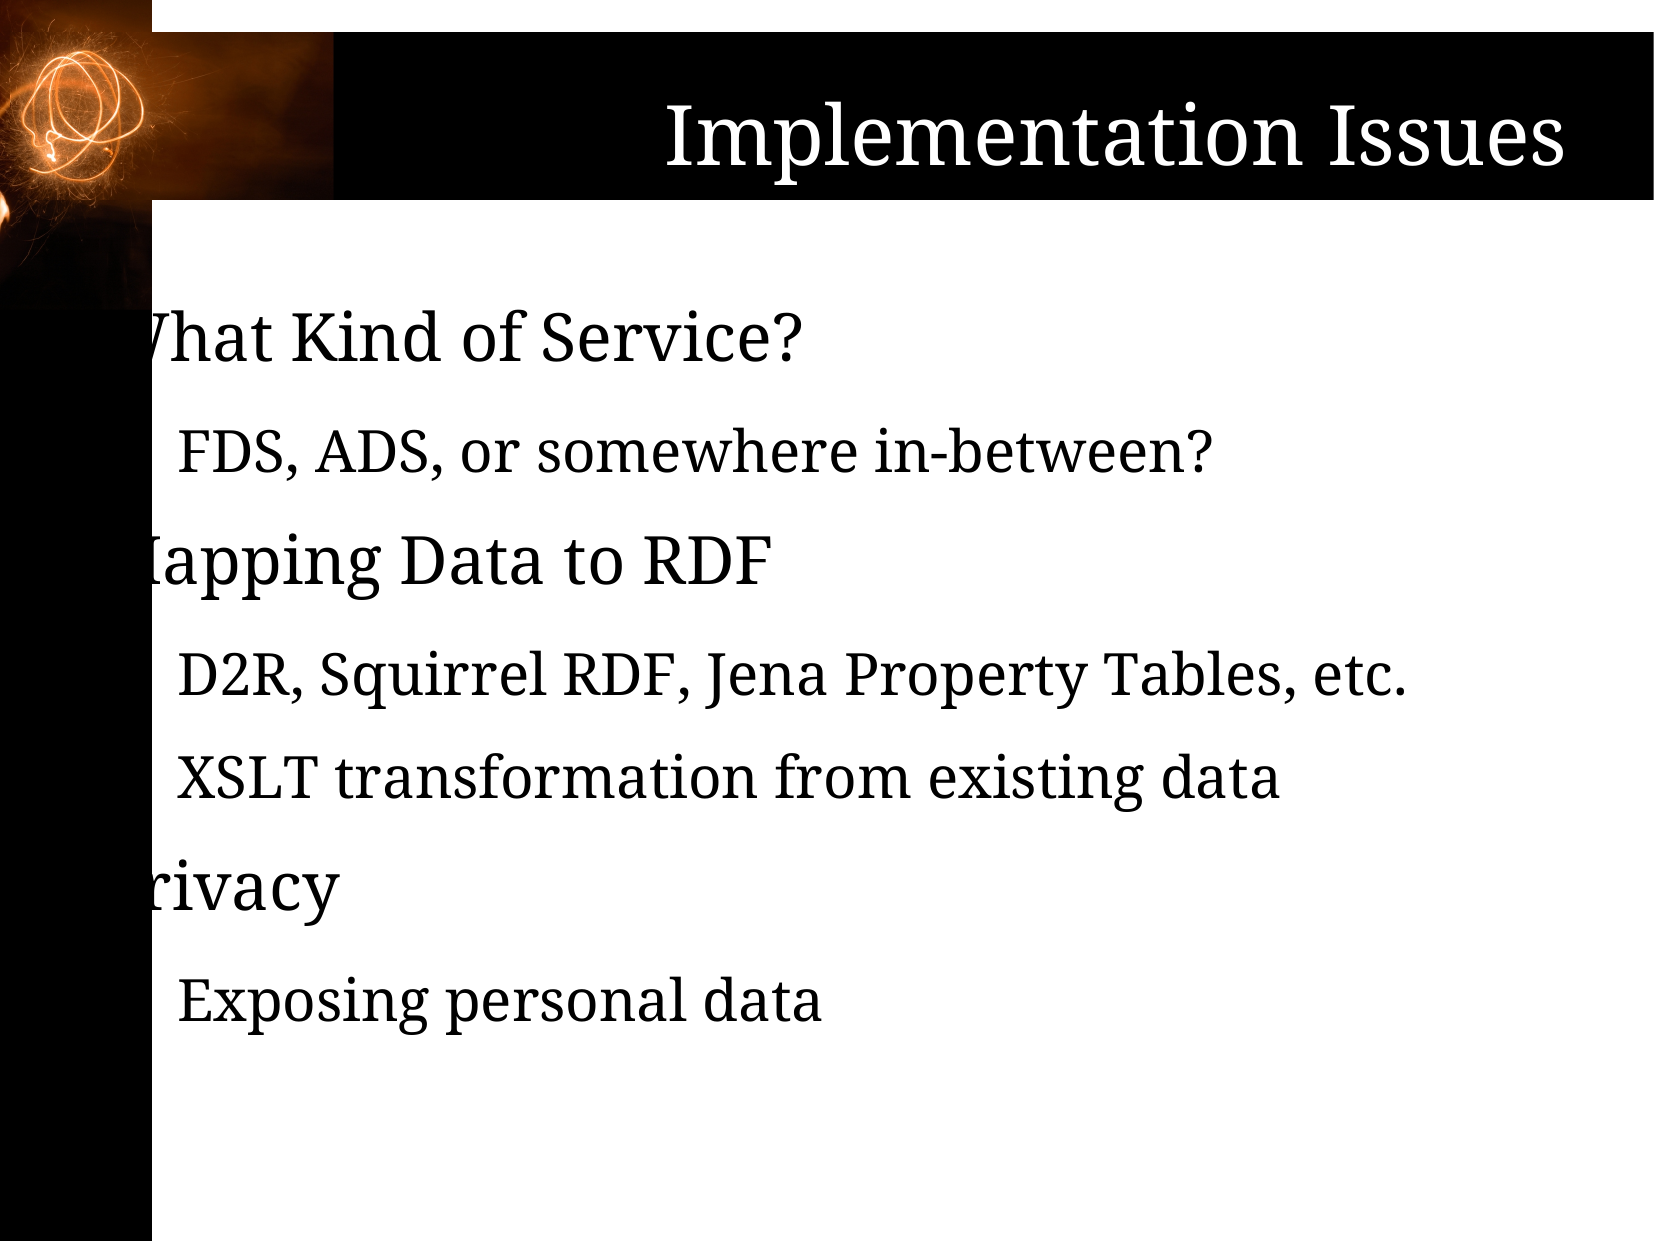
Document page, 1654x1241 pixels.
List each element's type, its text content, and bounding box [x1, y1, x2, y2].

list What Kind of Service? FDS, ADS, or somewhere in-between? Mapping Data to RDF D2R, Squirrel RDF, Jena Property Tables, etc. XSLT transformation from existing data Privacy Exposing personal data [82, 290, 1571, 1109]
title Implementation Issues [372, 29, 1654, 237]
picture [0, 0, 372, 1241]
